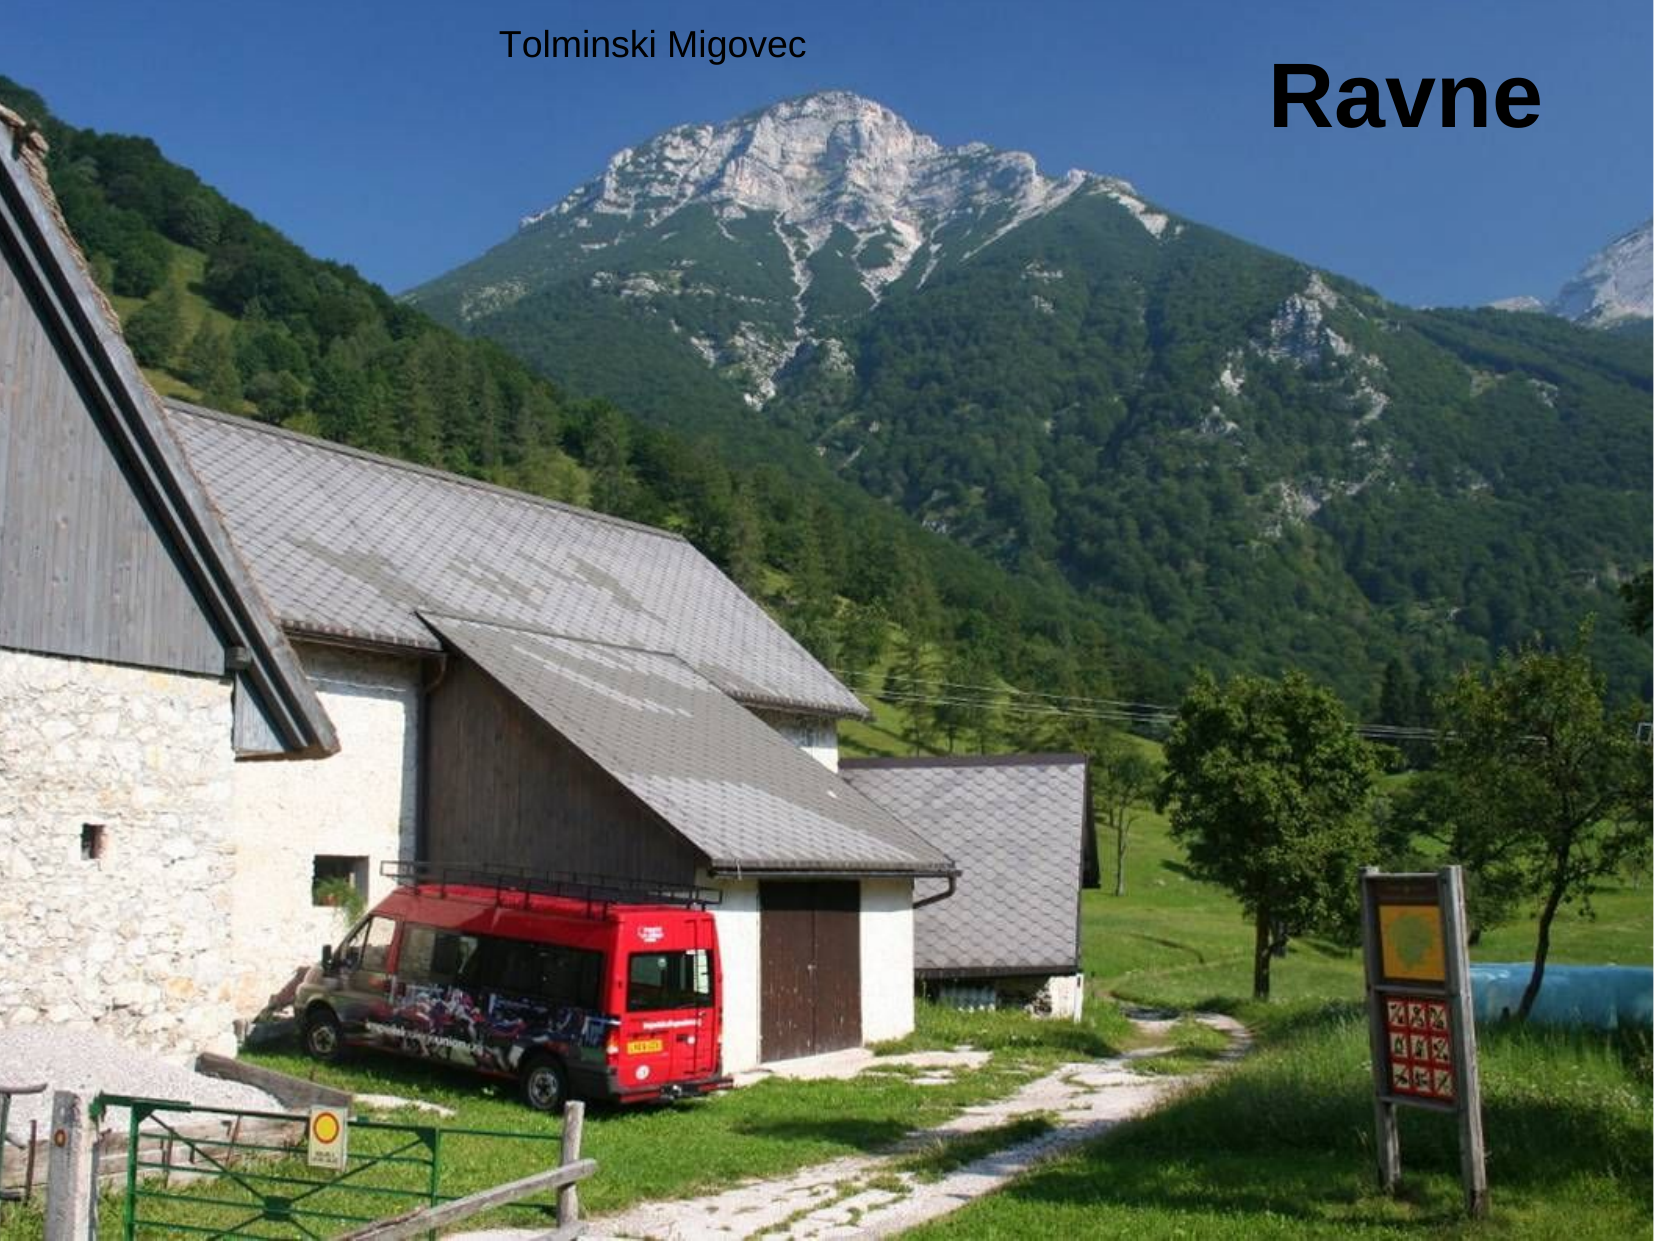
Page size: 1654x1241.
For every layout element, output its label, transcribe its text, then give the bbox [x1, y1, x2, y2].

picture [0, 0, 1654, 1241]
text_box Tolminski Migovec [484, 17, 833, 78]
title Ravne [1157, 0, 1654, 193]
